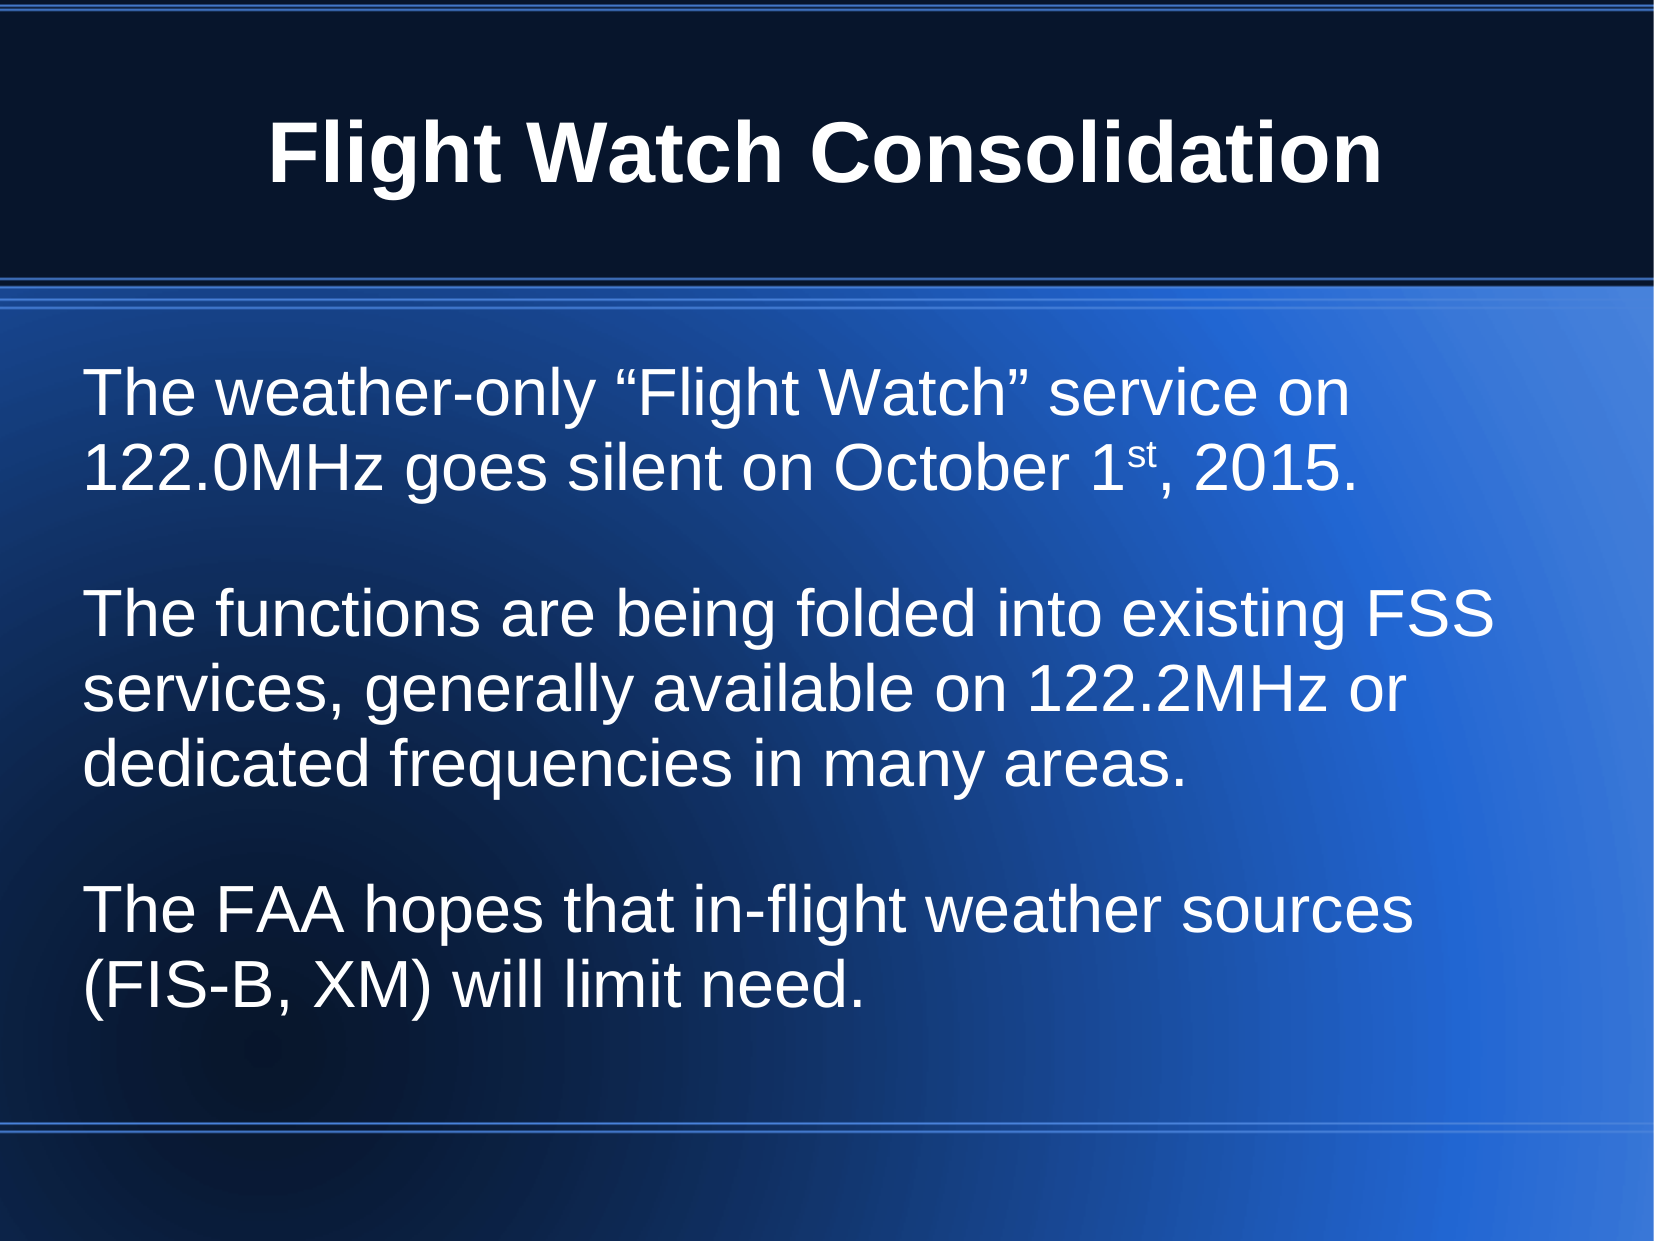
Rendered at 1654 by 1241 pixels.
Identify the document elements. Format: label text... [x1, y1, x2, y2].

picture [0, 0, 1654, 1241]
title Flight Watch Consolidation [82, 49, 1571, 257]
list The weather-only “Flight Watch” service on 122.0MHz goes silent on October 1st, 2015. The functions are being folded into existing FSS services, generally available on 122.2MHz or dedicated frequencies in many areas. The FAA hopes that in-flight weather sources (FIS-B, XM) will limit need. [82, 355, 1571, 1058]
